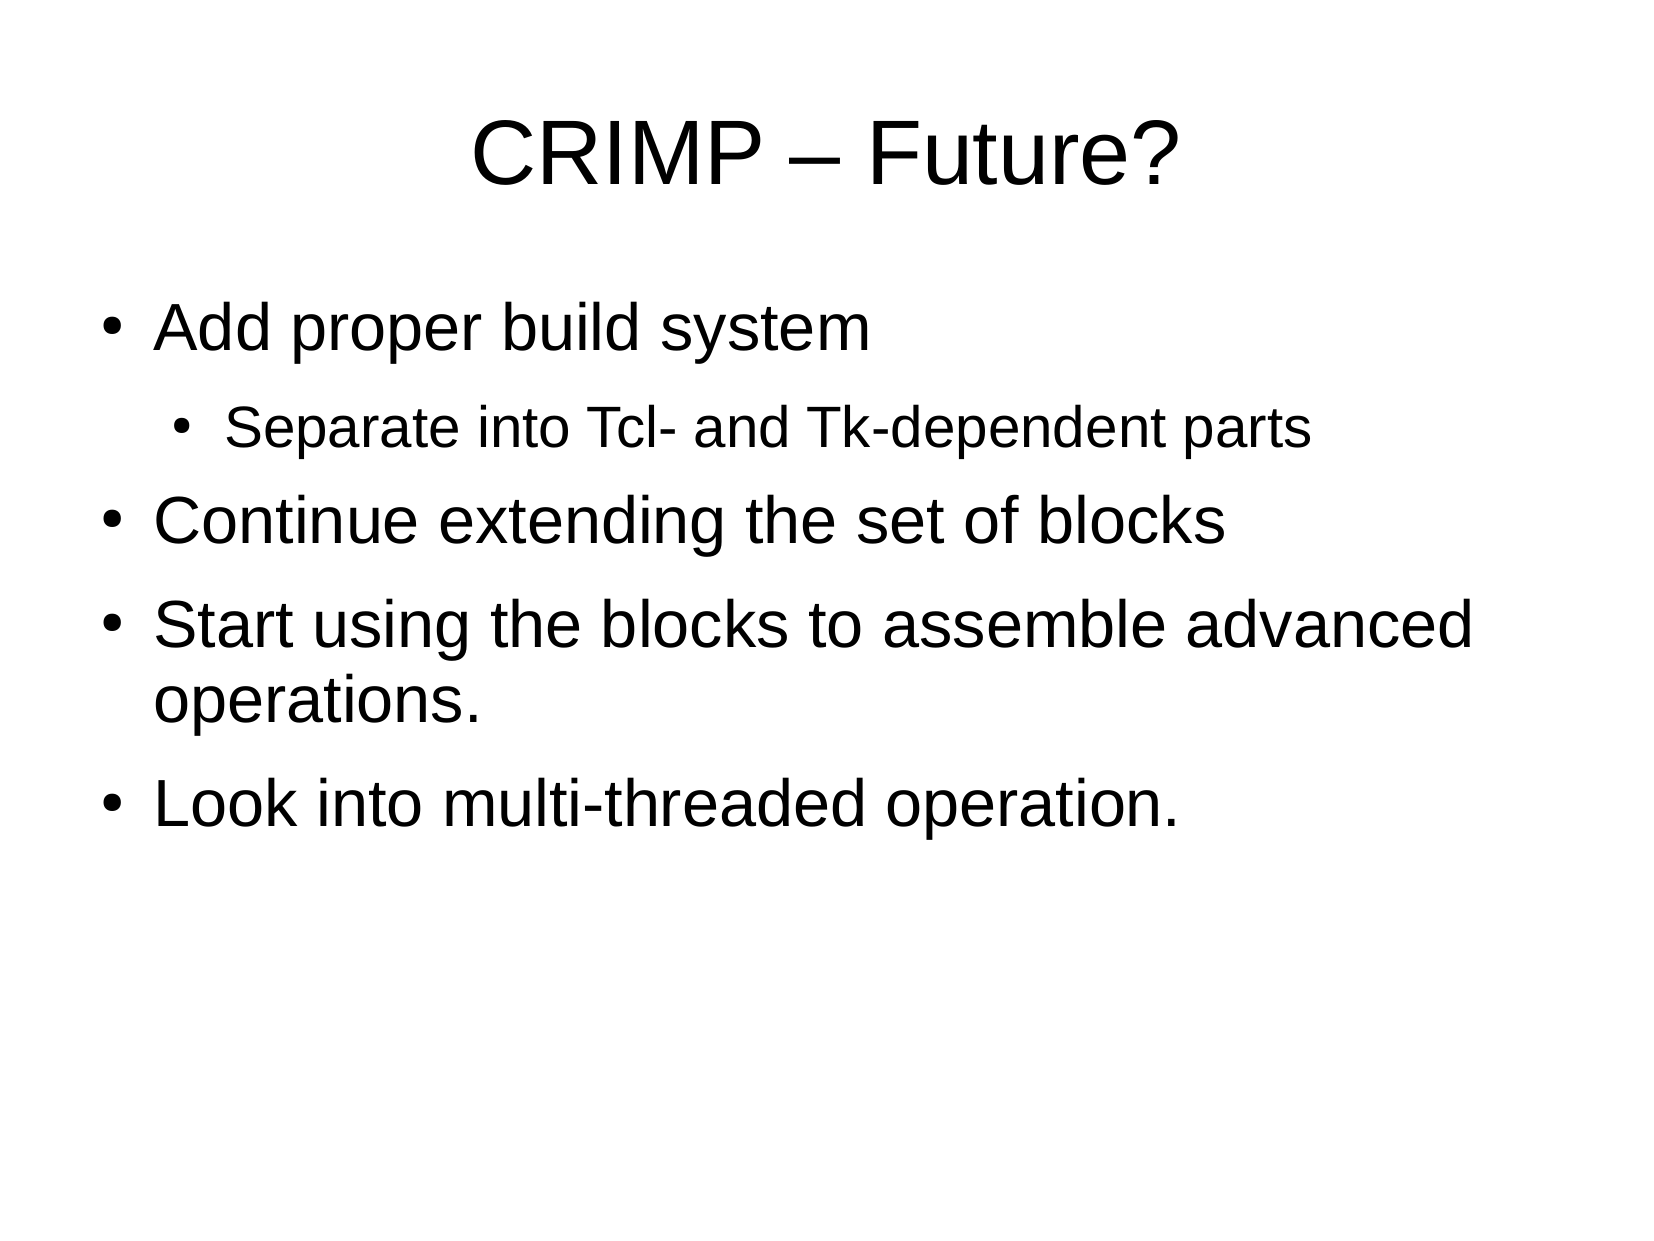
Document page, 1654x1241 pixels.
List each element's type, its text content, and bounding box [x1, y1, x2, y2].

title CRIMP – Future? [82, 56, 1571, 250]
list Add proper build system Separate into Tcl- and Tk-dependent parts Continue extending the set of blocks Start using the blocks to assemble advanced operations. Look into multi-threaded operation. [82, 290, 1571, 1094]
